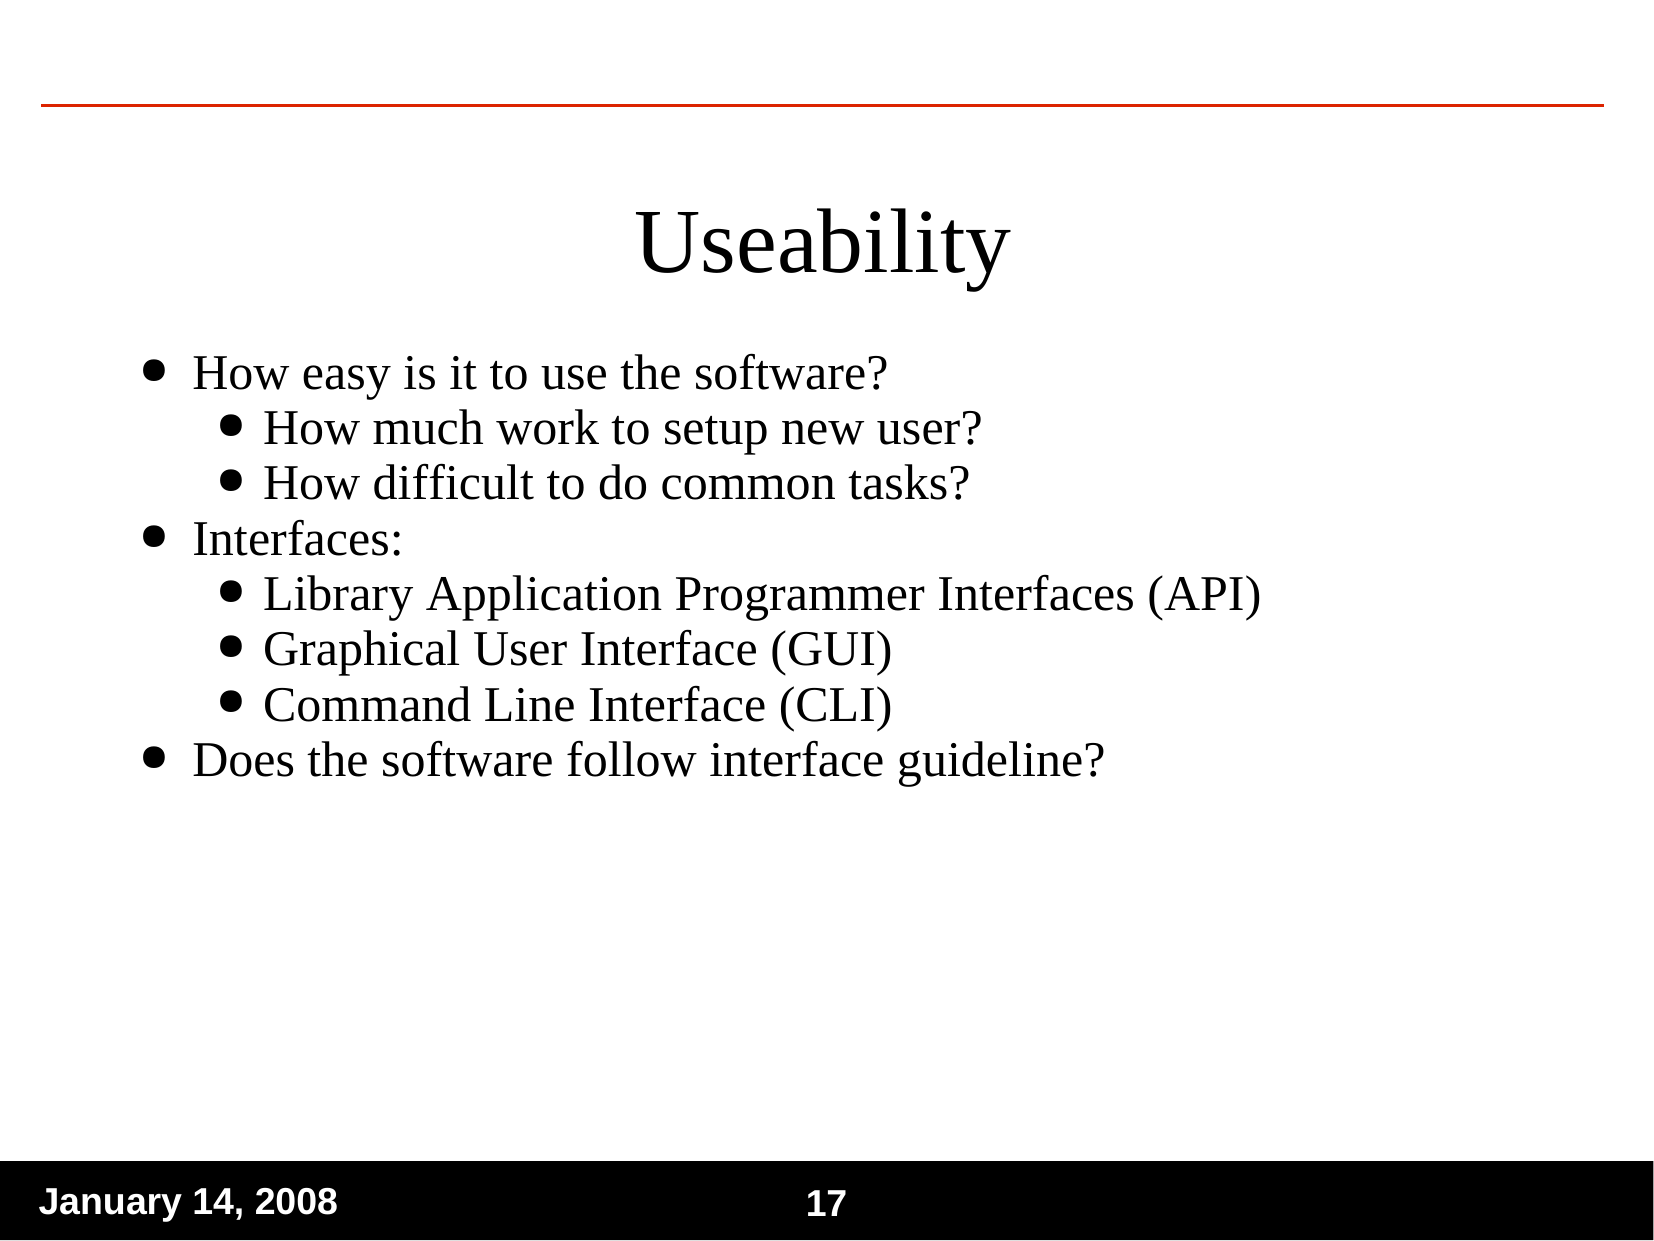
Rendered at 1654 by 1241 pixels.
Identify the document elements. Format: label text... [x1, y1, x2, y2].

title Useability [117, 137, 1530, 346]
list How easy is it to use the software? How much work to setup new user? How difficult to do common tasks? Interfaces: Library Application Programmer Interfaces (API) Graphical User Interface (GUI) Command Line Interface (CLI) Does the software follow interface guideline? [121, 344, 1534, 1127]
